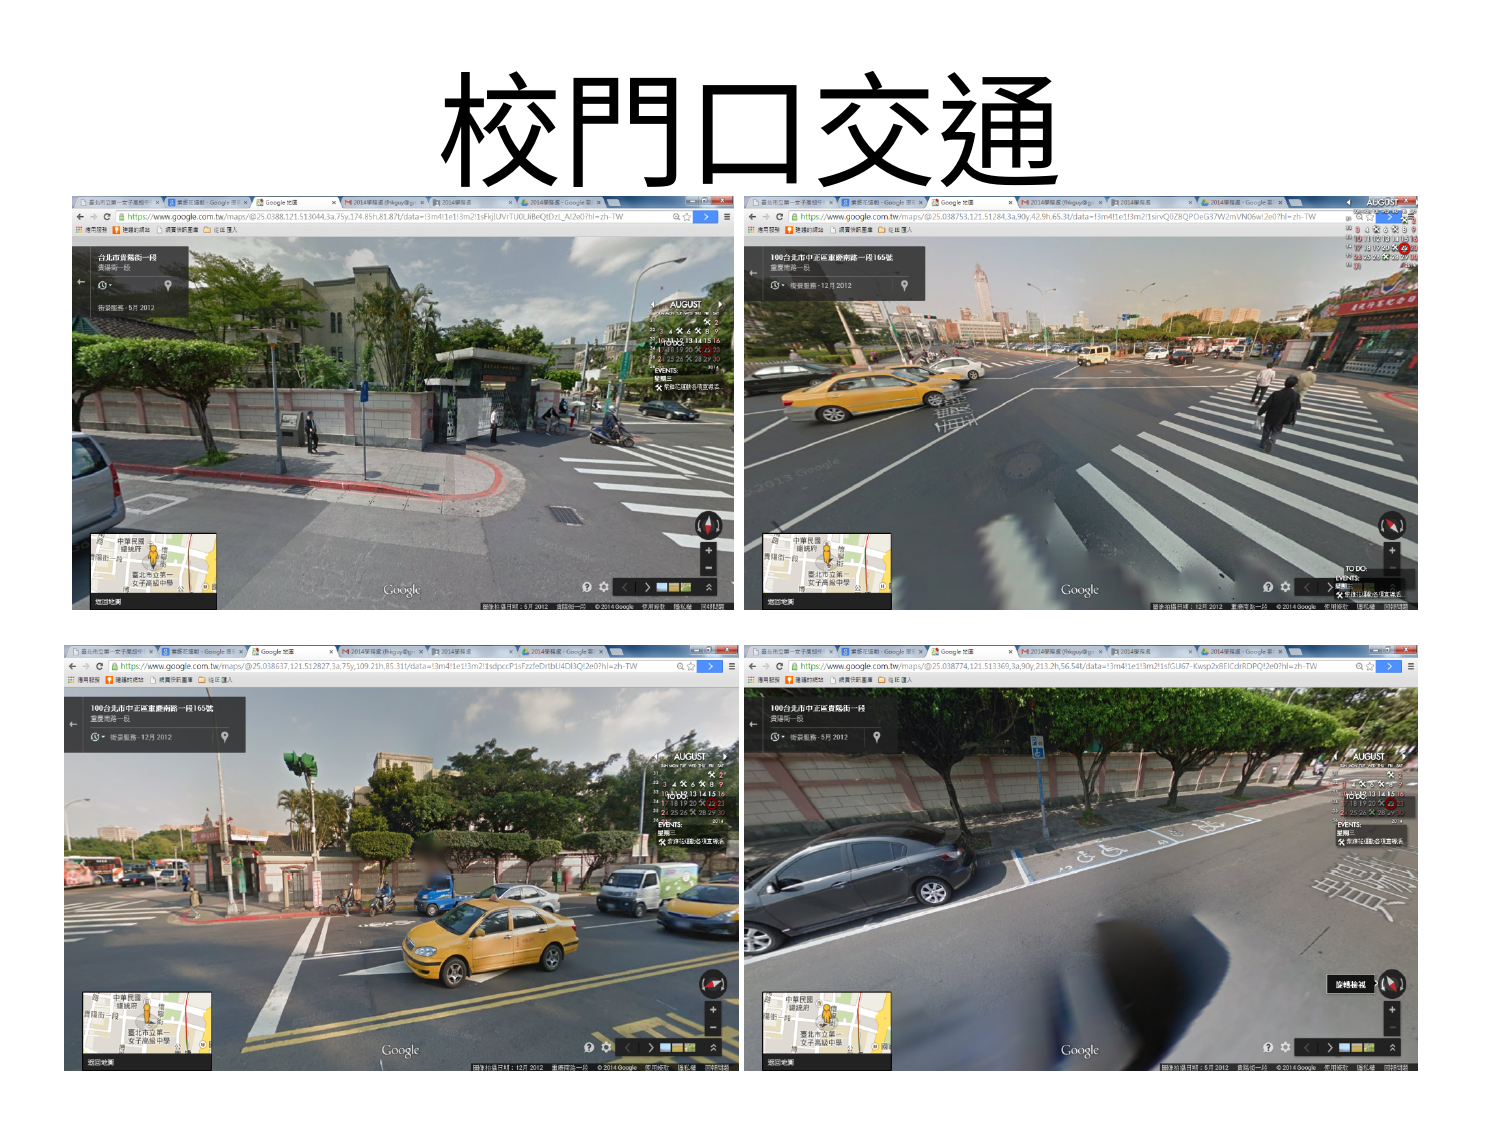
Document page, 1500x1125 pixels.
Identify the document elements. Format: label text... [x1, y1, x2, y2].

picture [64, 645, 739, 1071]
picture [744, 645, 1418, 1071]
picture [744, 196, 1418, 610]
picture [72, 196, 734, 610]
title 校門口交通 [75, 45, 1426, 173]
